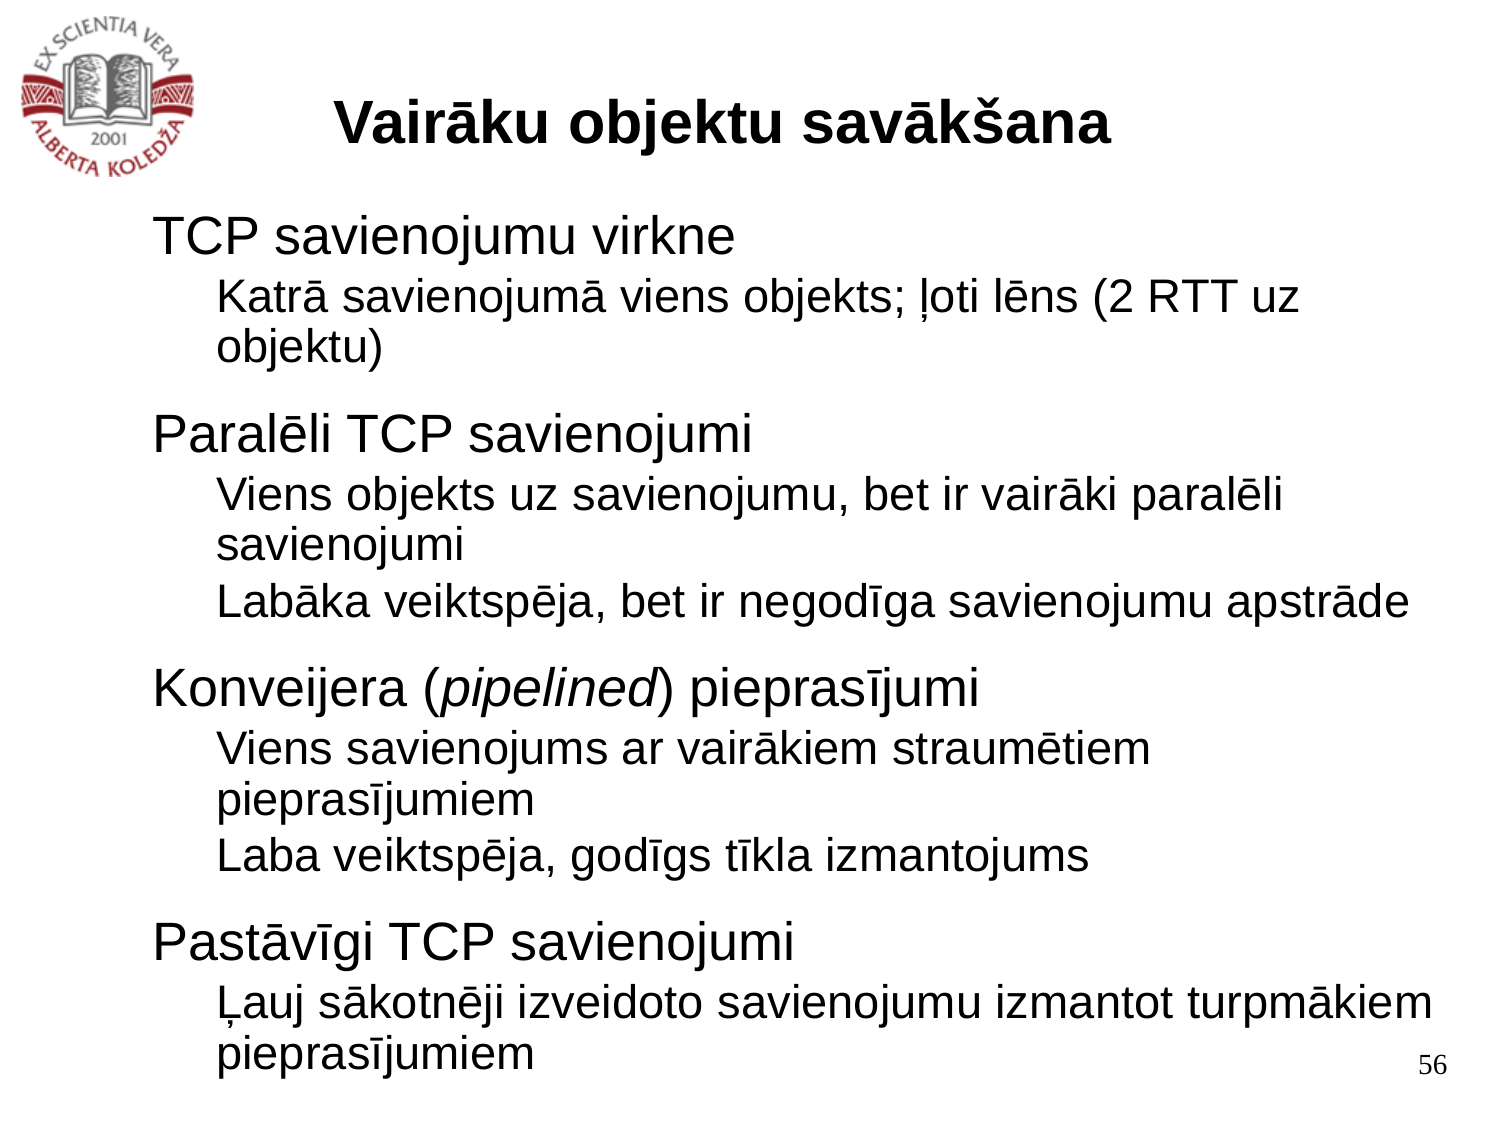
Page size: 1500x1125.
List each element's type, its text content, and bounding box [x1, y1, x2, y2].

list TCP savienojumu virkne Katrā savienojumā viens objekts; ļoti lēns (2 RTT uz objektu) Paralēli TCP savienojumi Viens objekts uz savienojumu, bet ir vairāki paralēli savienojumi Labāka veiktspēja, bet ir negodīga savienojumu apstrāde Konveijera (pipelined) pieprasījumi Viens savienojums ar vairākiem straumētiem pieprasījumiem Laba veiktspēja, godīgs tīkla izmantojums Pastāvīgi TCP savienojumi Ļauj sākotnēji izveidoto savienojumu izmantot turpmākiem pieprasījumiem [74, 200, 1463, 1101]
title Vairāku objektu savākšana [50, 62, 1374, 175]
picture [21, 16, 194, 177]
